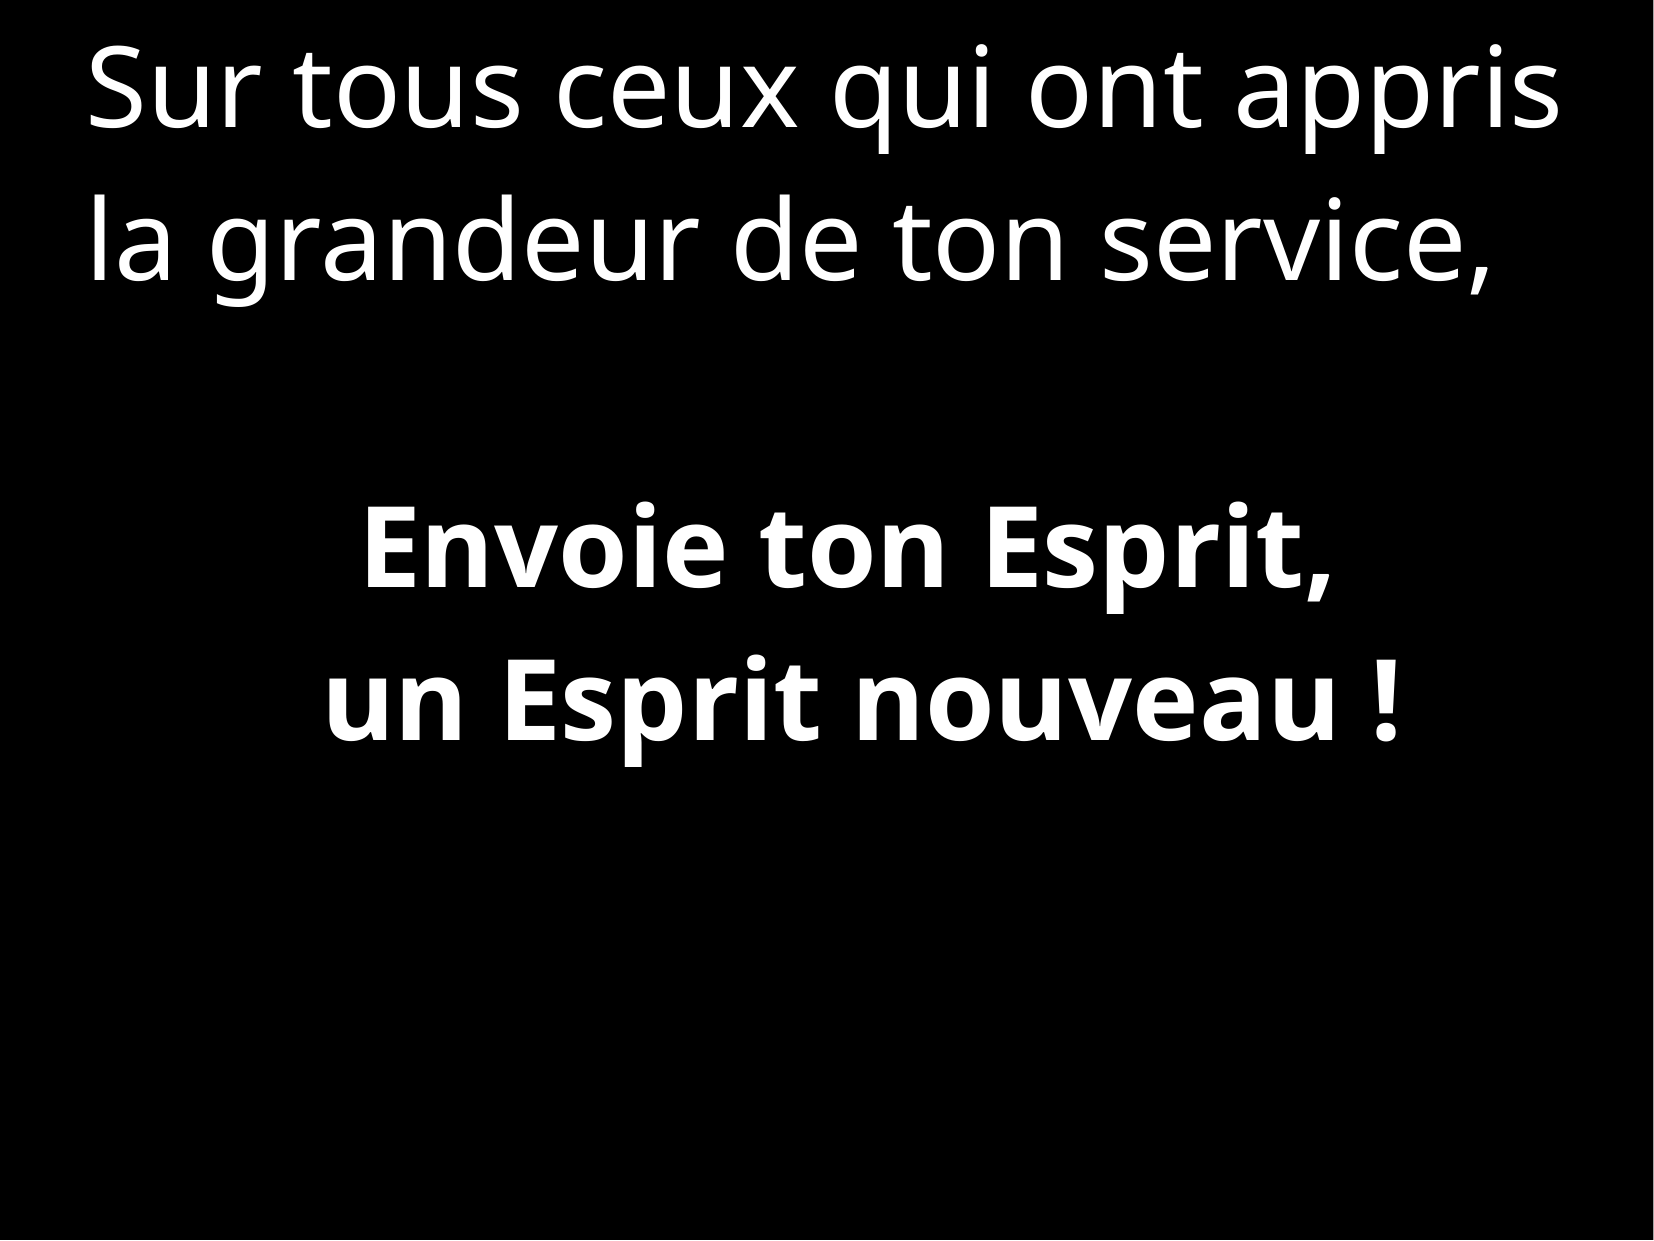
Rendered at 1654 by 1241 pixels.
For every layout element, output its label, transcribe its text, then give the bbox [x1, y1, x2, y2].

text_box Sur tous ceux qui ont appris la grandeur de ton service, Envoie ton Esprit, un Esprit nouveau ! [0, 0, 1654, 1241]
